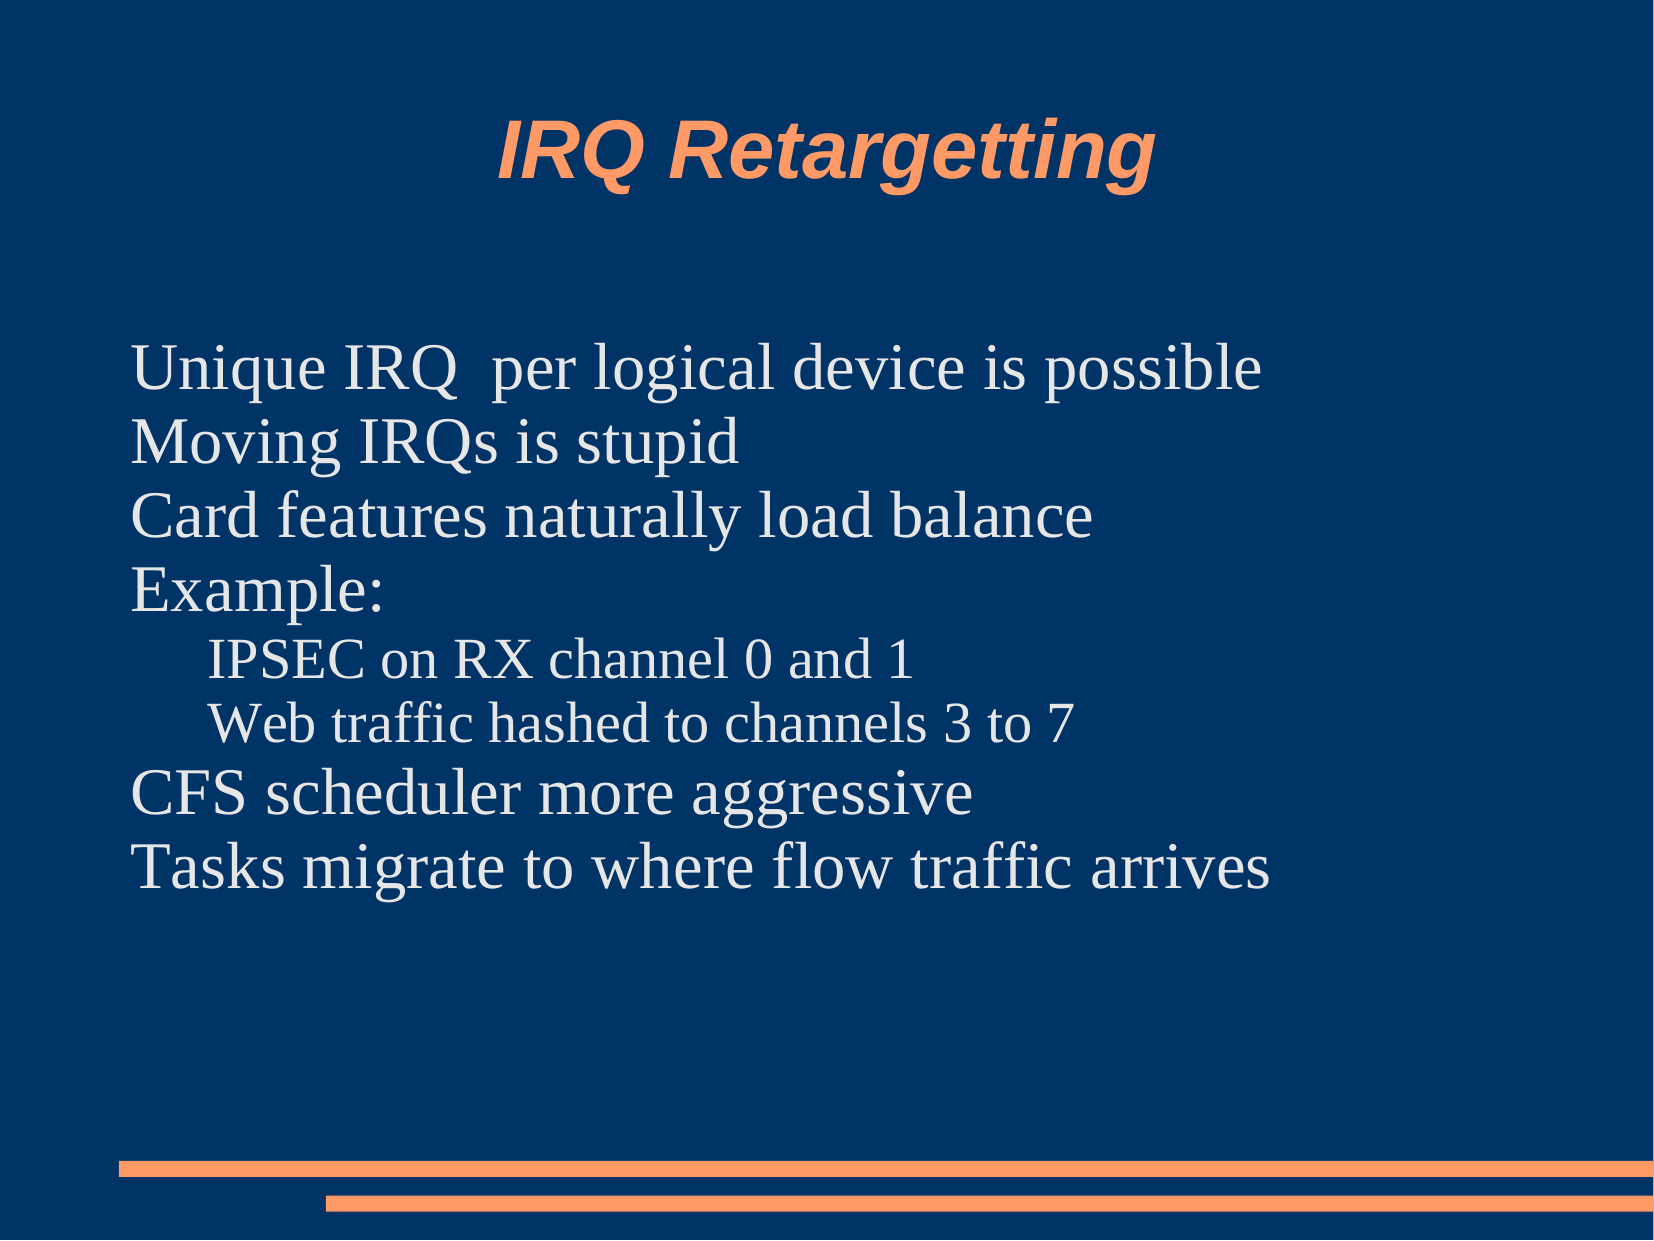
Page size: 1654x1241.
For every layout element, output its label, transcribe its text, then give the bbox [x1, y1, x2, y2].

title IRQ Retargetting [121, 53, 1534, 247]
list Unique IRQ per logical device is possible Moving IRQs is stupid Card features naturally load balance Example: IPSEC on RX channel 0 and 1 Web traffic hashed to channels 3 to 7 CFS scheduler more aggressive Tasks migrate to where flow traffic arrives [112, 329, 1552, 1126]
